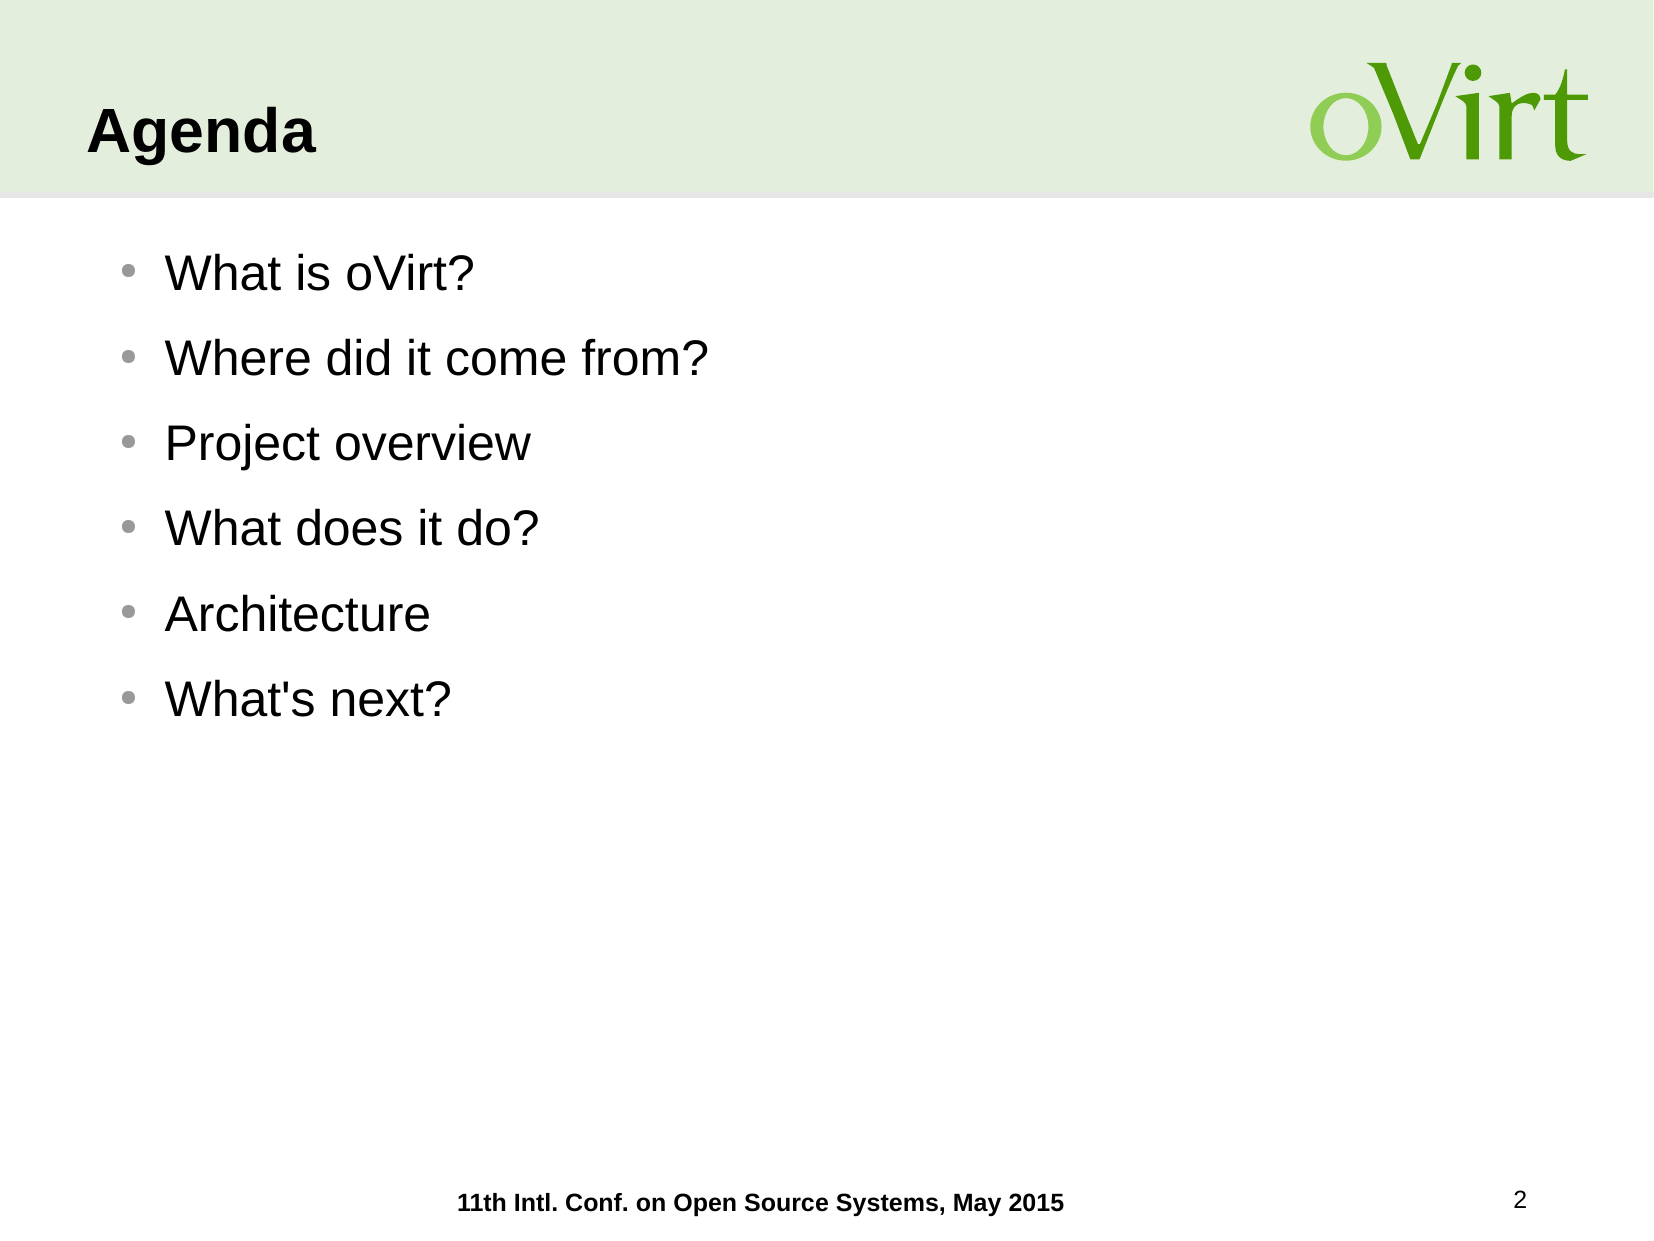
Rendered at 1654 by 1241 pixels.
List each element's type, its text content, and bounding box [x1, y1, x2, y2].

title Agenda [86, 36, 1307, 225]
list What is oVirt? Where did it come from? Project overview What does it do? Architecture What's next? [104, 244, 1530, 964]
